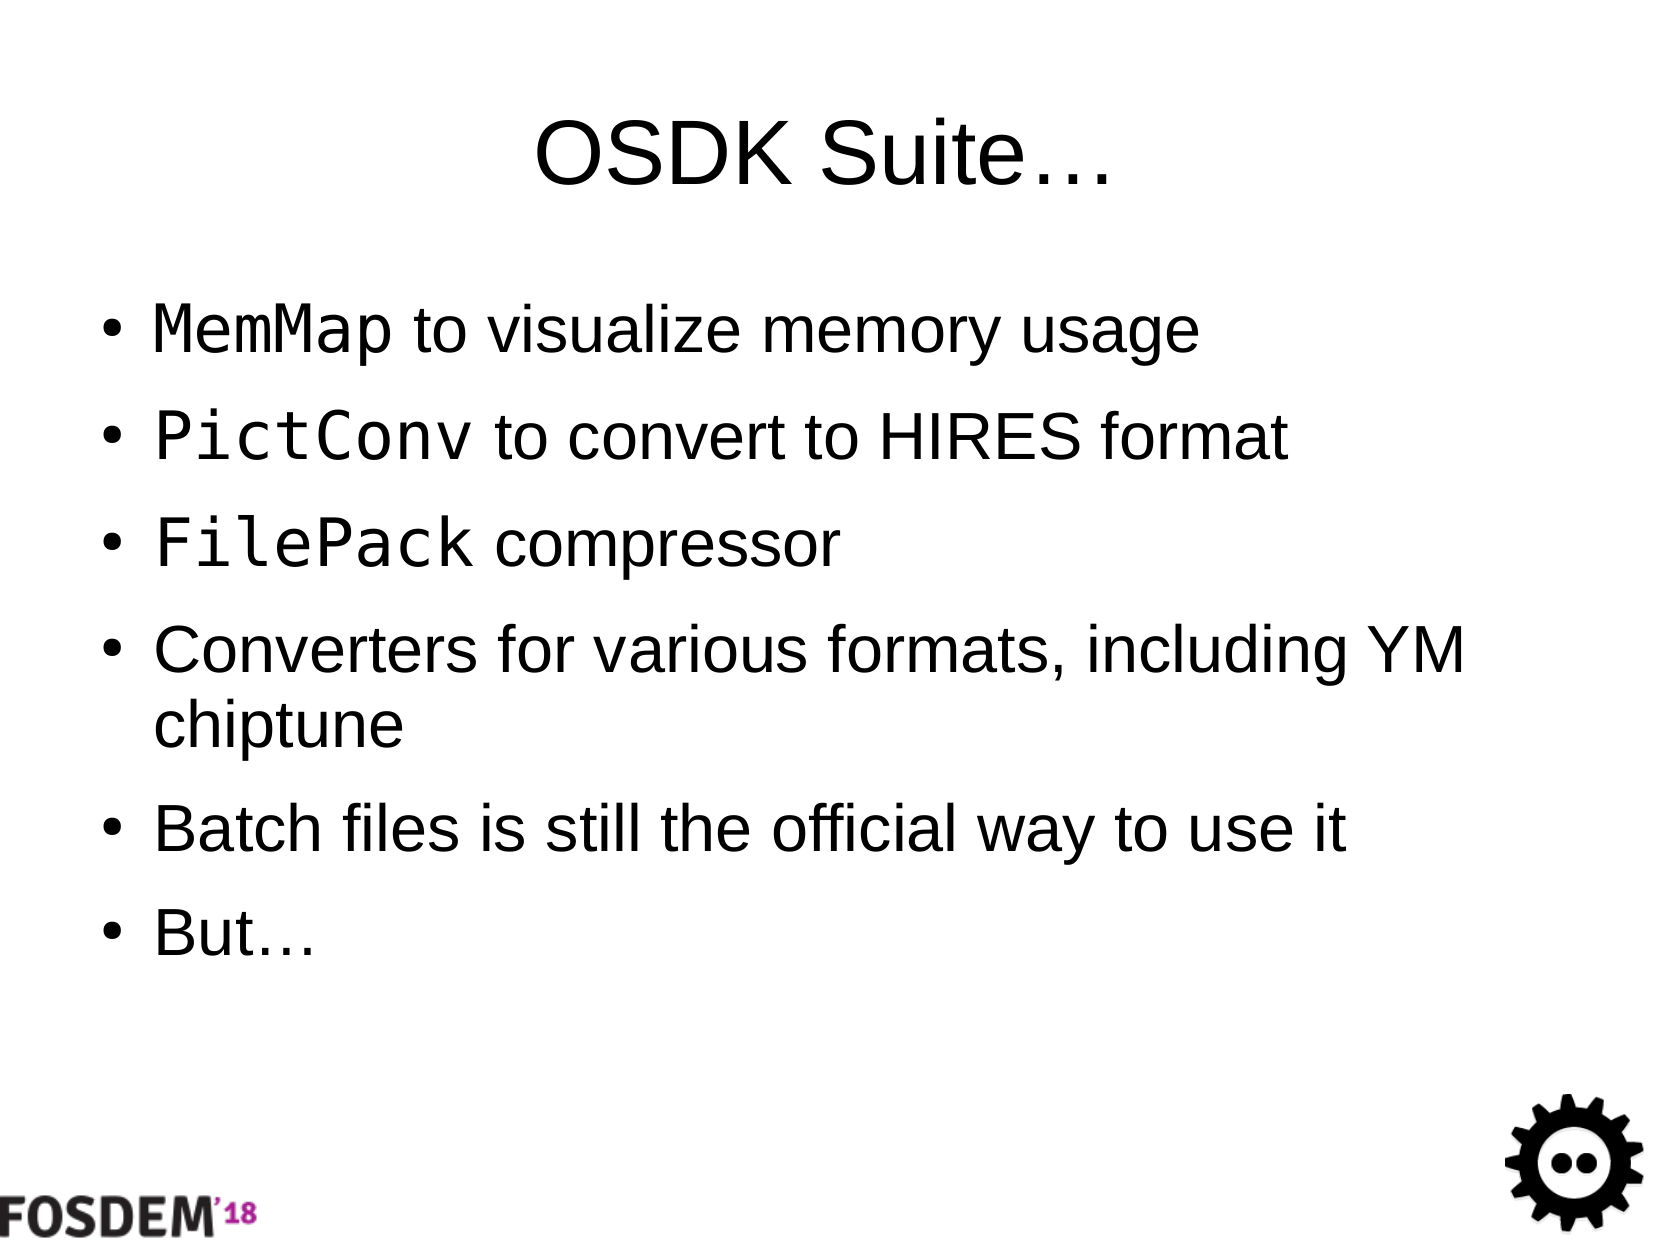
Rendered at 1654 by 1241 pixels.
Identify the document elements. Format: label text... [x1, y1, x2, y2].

title OSDK Suite… [82, 49, 1571, 257]
picture [0, 1191, 266, 1241]
picture [1505, 1094, 1648, 1235]
list MemMap to visualize memory usage PictConv to convert to HIRES format FilePack compressor Converters for various formats, including YM chiptune Batch files is still the official way to use it But… [82, 290, 1571, 1010]
